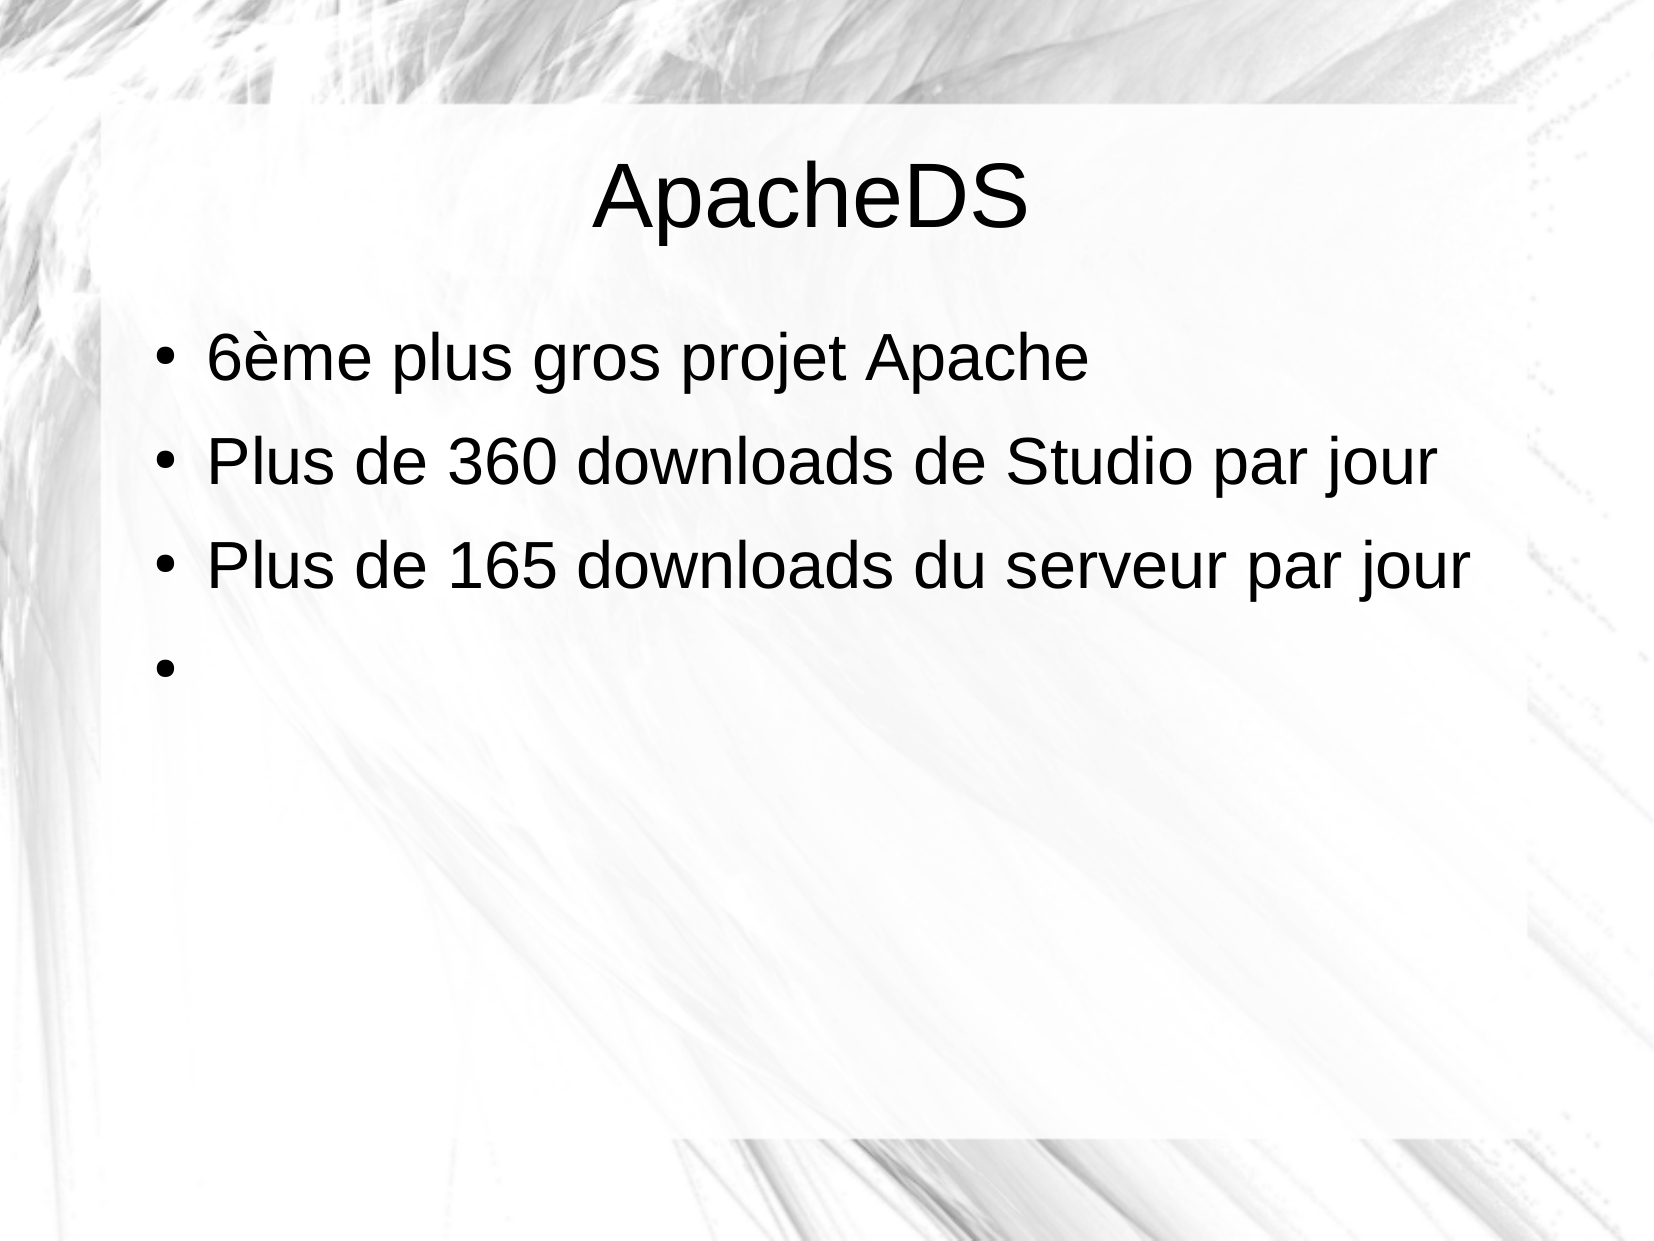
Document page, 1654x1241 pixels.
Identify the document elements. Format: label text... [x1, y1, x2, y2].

title ApacheDS [118, 119, 1506, 273]
picture [0, 0, 1654, 1241]
list 6ème plus gros projet Apache Plus de 360 downloads de Studio par jour Plus de 165 downloads du serveur par jour [118, 319, 1571, 931]
